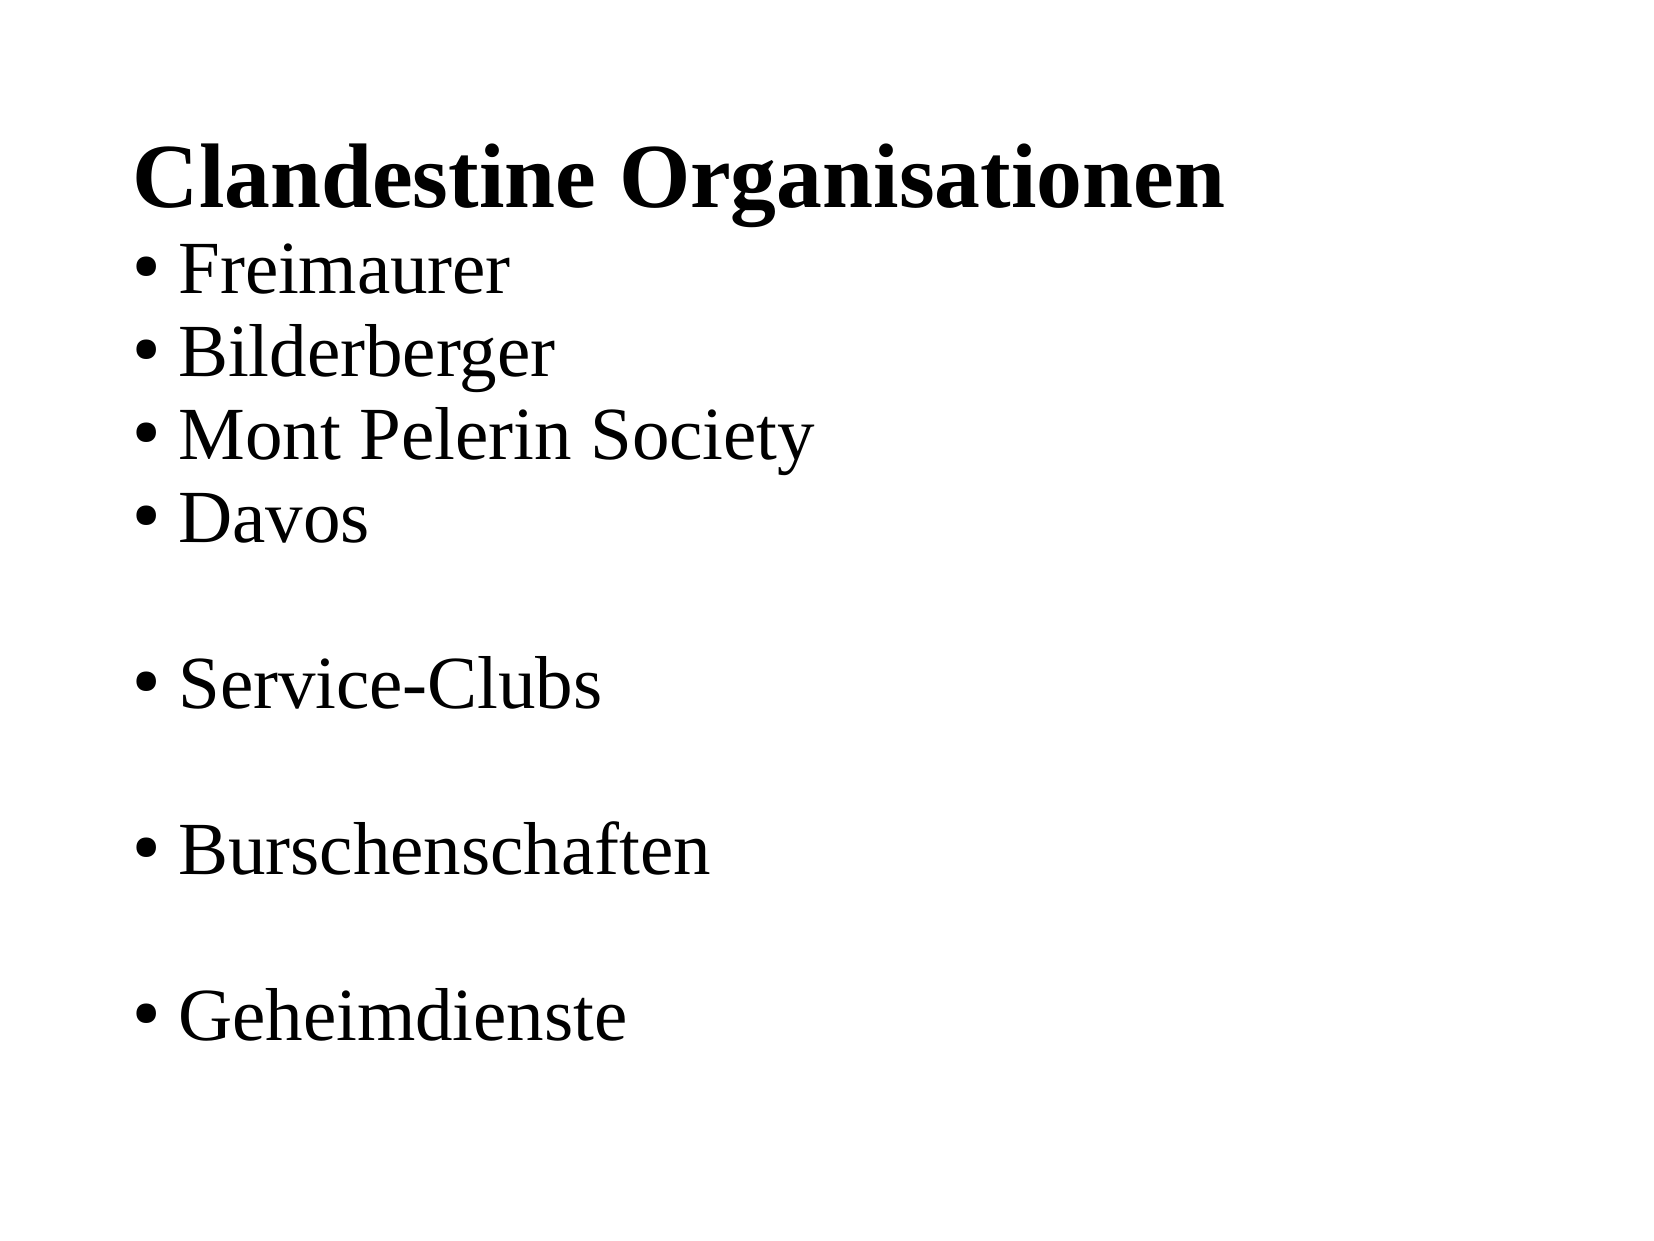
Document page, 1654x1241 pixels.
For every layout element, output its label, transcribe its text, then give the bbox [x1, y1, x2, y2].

text_box Clandestine Organisationen Freimaurer Bilderberger Mont Pelerin Society Davos Service-Clubs Burschenschaften Geheimdienste [118, 118, 1536, 1065]
